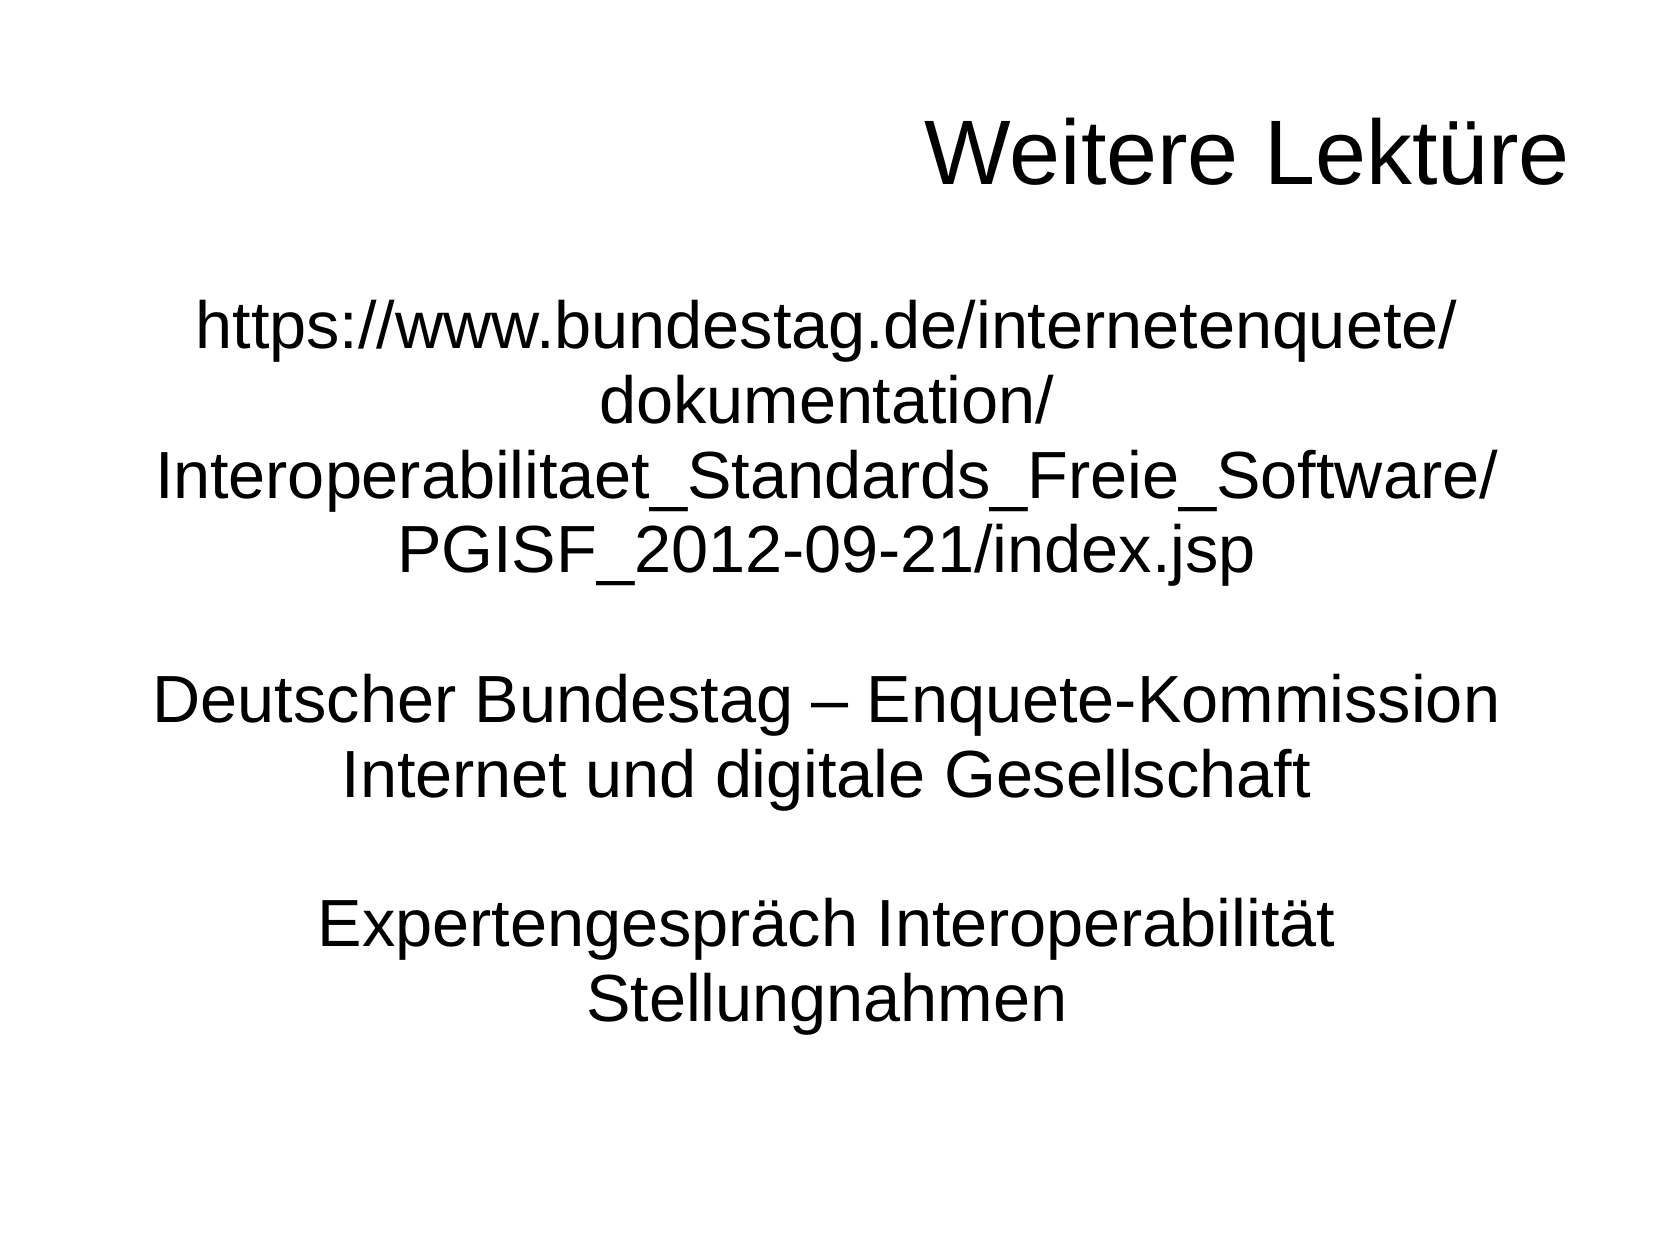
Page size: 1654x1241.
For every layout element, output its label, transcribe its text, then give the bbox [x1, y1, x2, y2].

subtitle https://www.bundestag.de/internetenquete/dokumentation/Interoperabilitaet_Standards_Freie_Software/PGISF_2012-09-21/index.jsp Deutscher Bundestag – Enquete-Kommission Internet und digitale Gesellschaft Expertengespräch Interoperabilität Stellungnahmen [82, 297, 1571, 1102]
title Weitere Lektüre [82, 49, 1571, 257]
